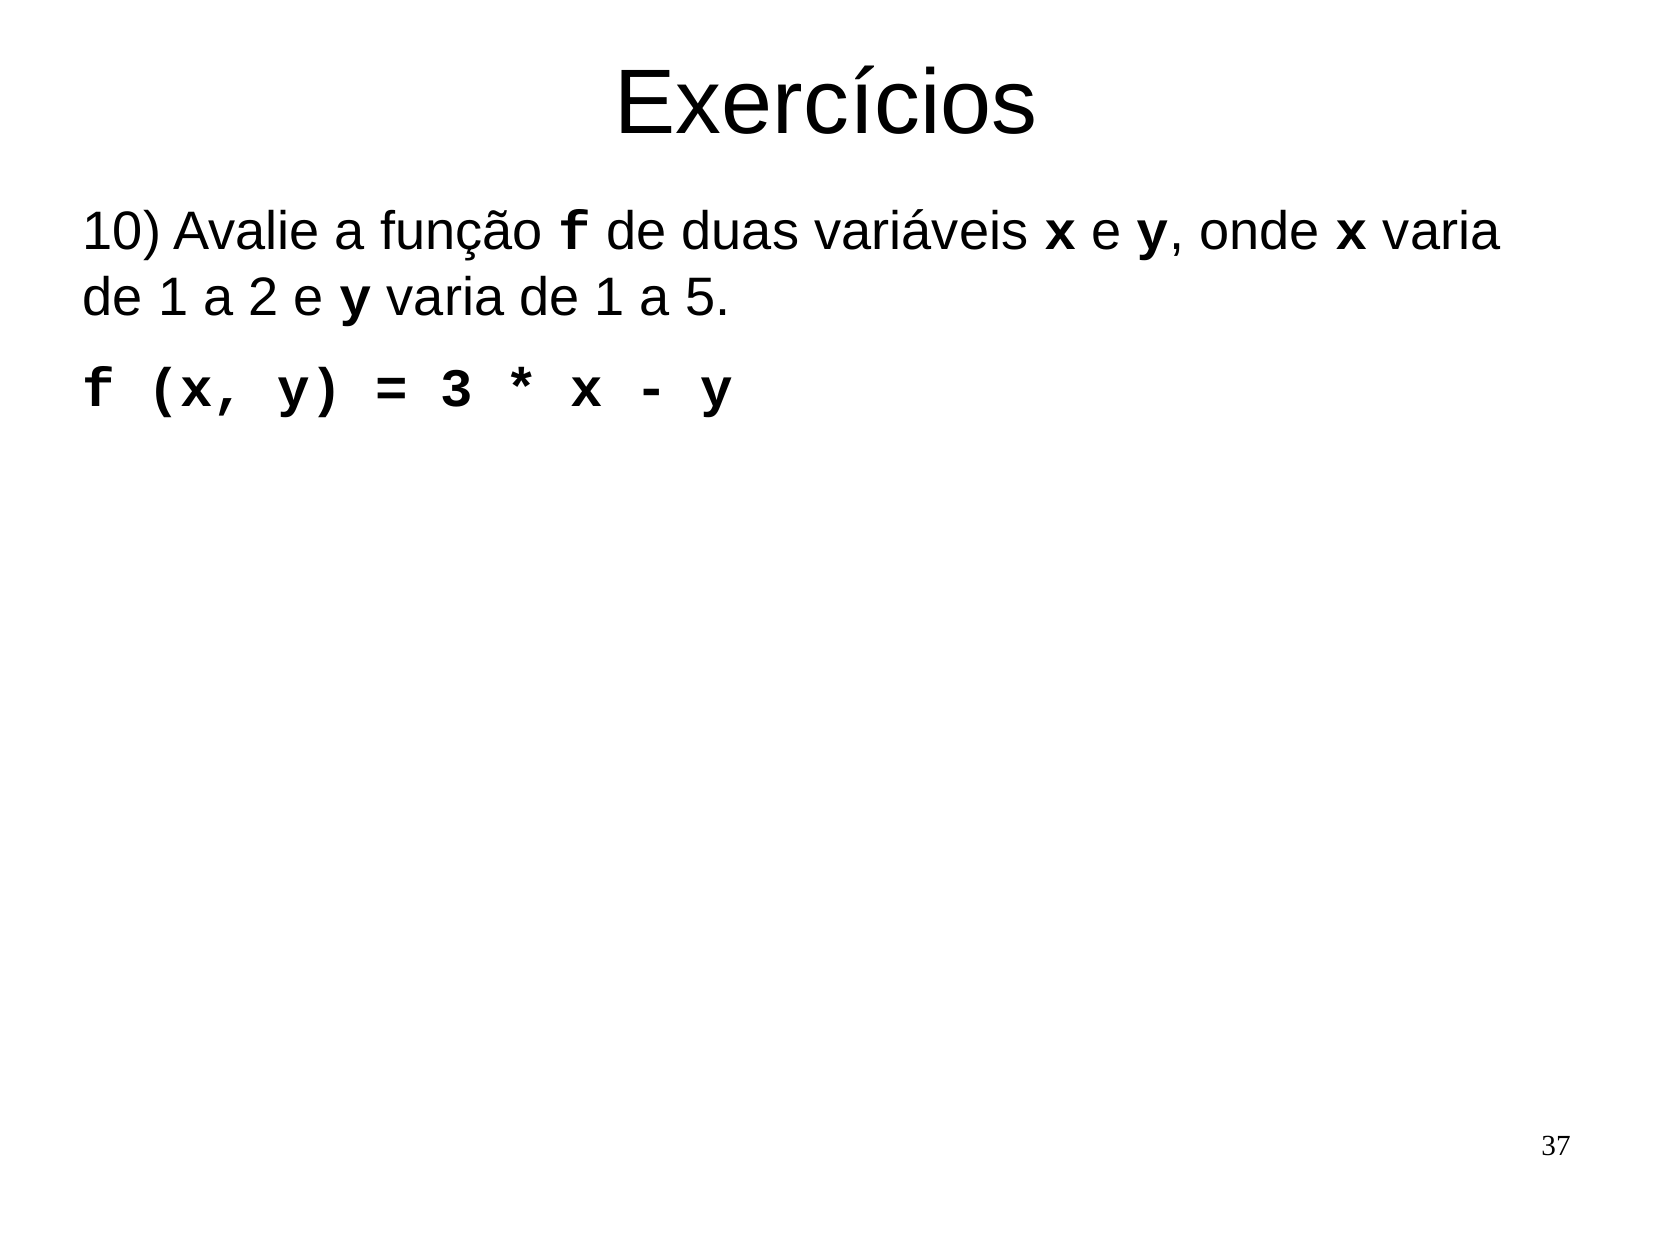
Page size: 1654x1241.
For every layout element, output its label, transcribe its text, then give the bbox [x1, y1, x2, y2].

title Exercícios [82, 49, 1571, 154]
list 10) Avalie a função f de duas variáveis x e y, onde x varia de 1 a 2 e y varia de 1 a 5. f (x, y) = 3 * x - y [82, 200, 1571, 1146]
